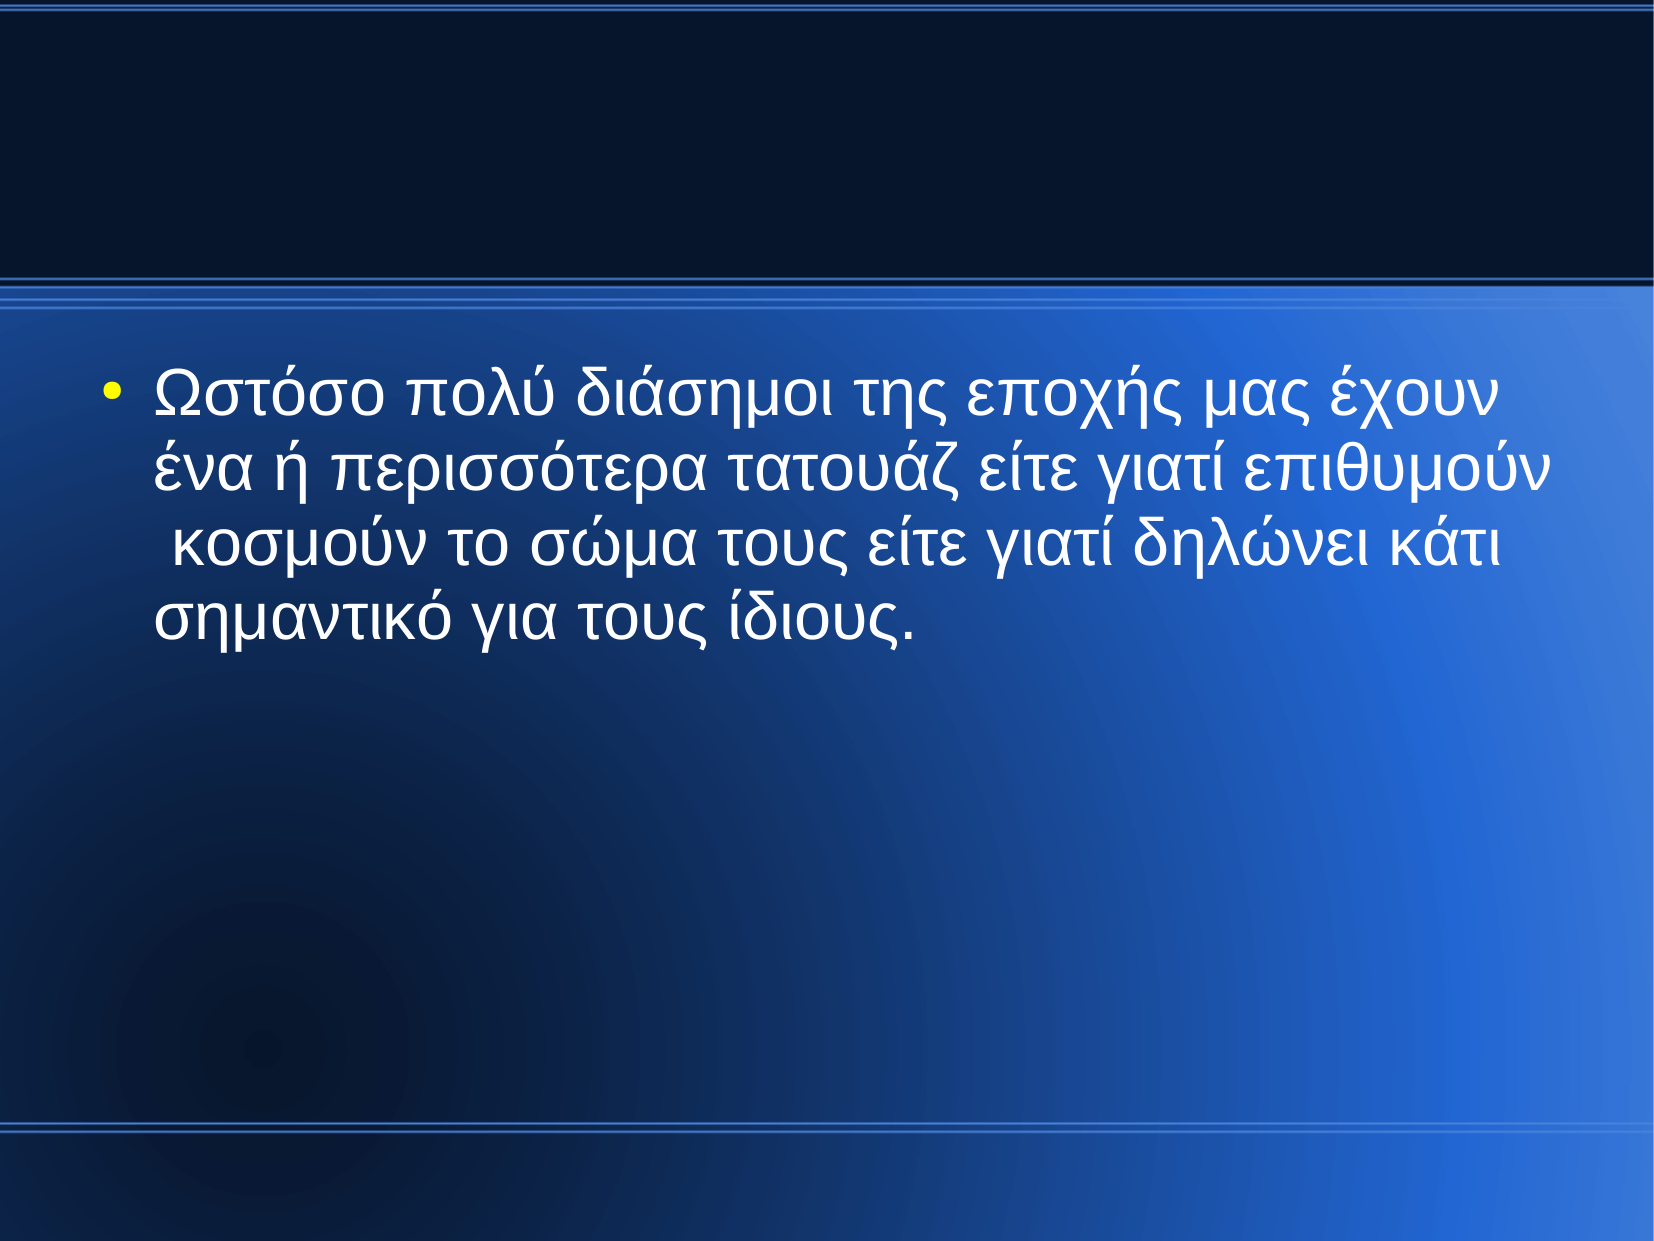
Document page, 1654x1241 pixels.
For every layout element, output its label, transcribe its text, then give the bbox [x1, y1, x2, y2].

list Ωστόσο πολύ διάσημοι της εποχής μας έχουν ένα ή περισσότερα τατουάζ είτε γιατί επιθυμούν κοσμούν το σώμα τους είτε γιατί δηλώνει κάτι σημαντικό για τους ίδιους. [82, 355, 1571, 1058]
picture [0, 0, 1654, 1241]
